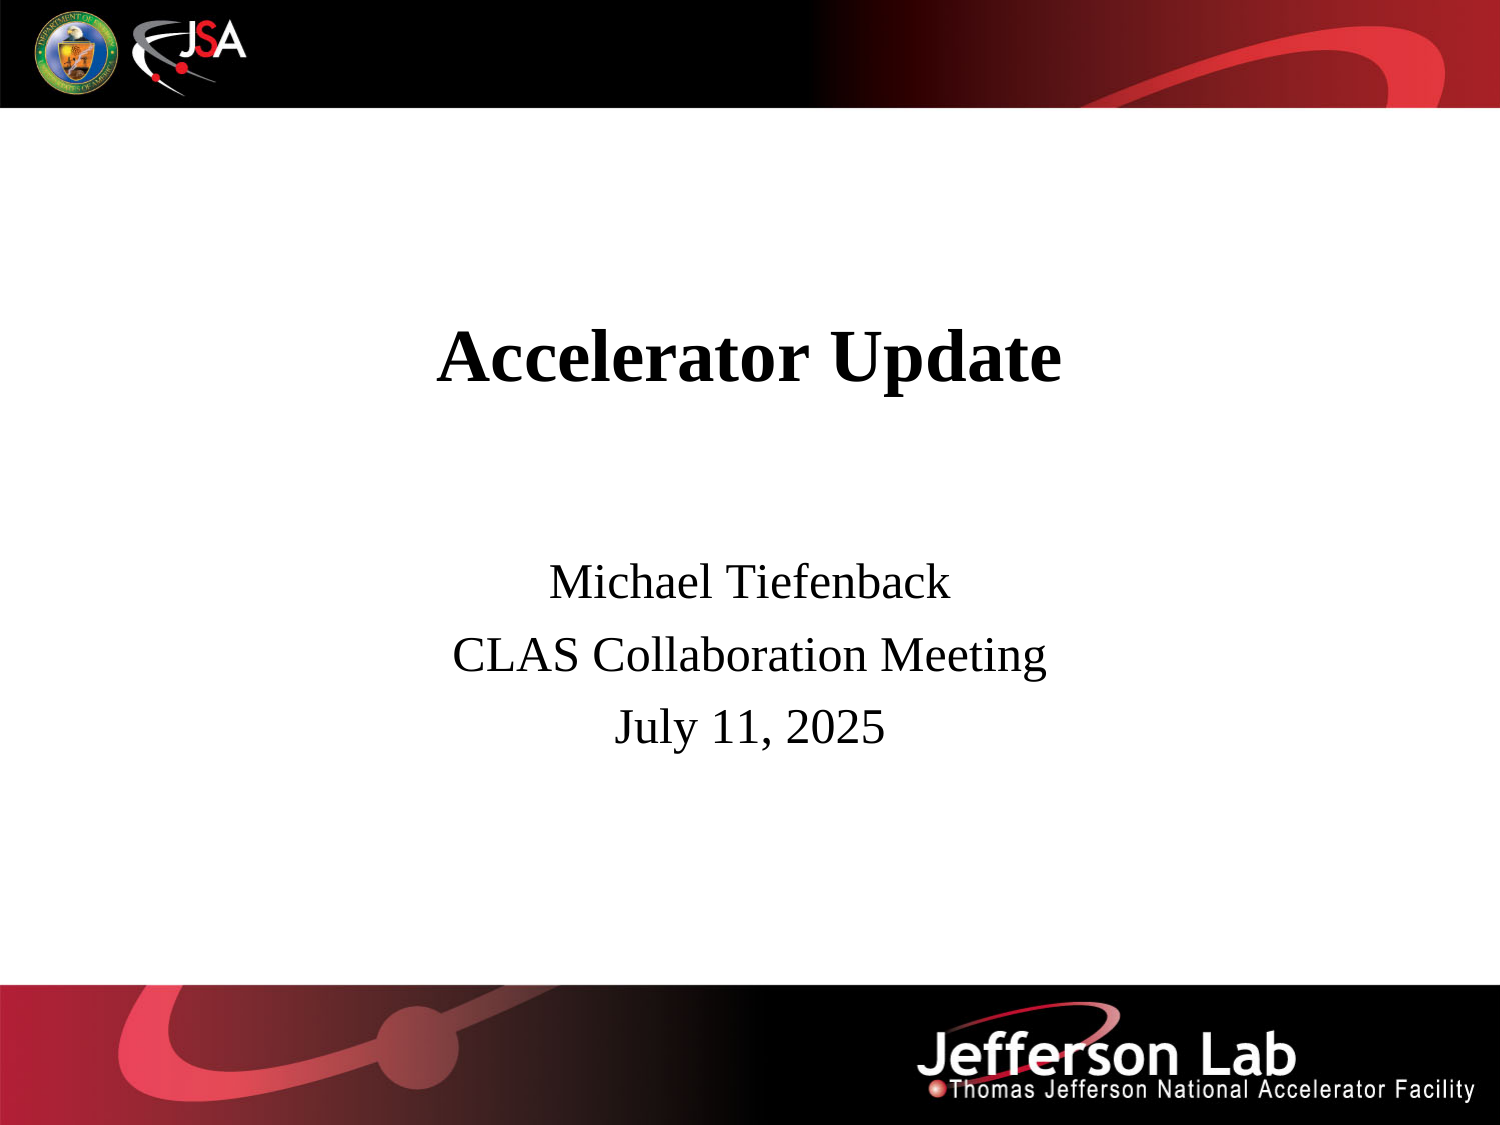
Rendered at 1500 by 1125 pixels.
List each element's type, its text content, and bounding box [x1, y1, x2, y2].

title Accelerator Update [112, 249, 1388, 453]
picture [0, 0, 1500, 1125]
subtitle Michael Tiefenback CLAS Collaboration Meeting July 11, 2025 [225, 507, 1276, 796]
